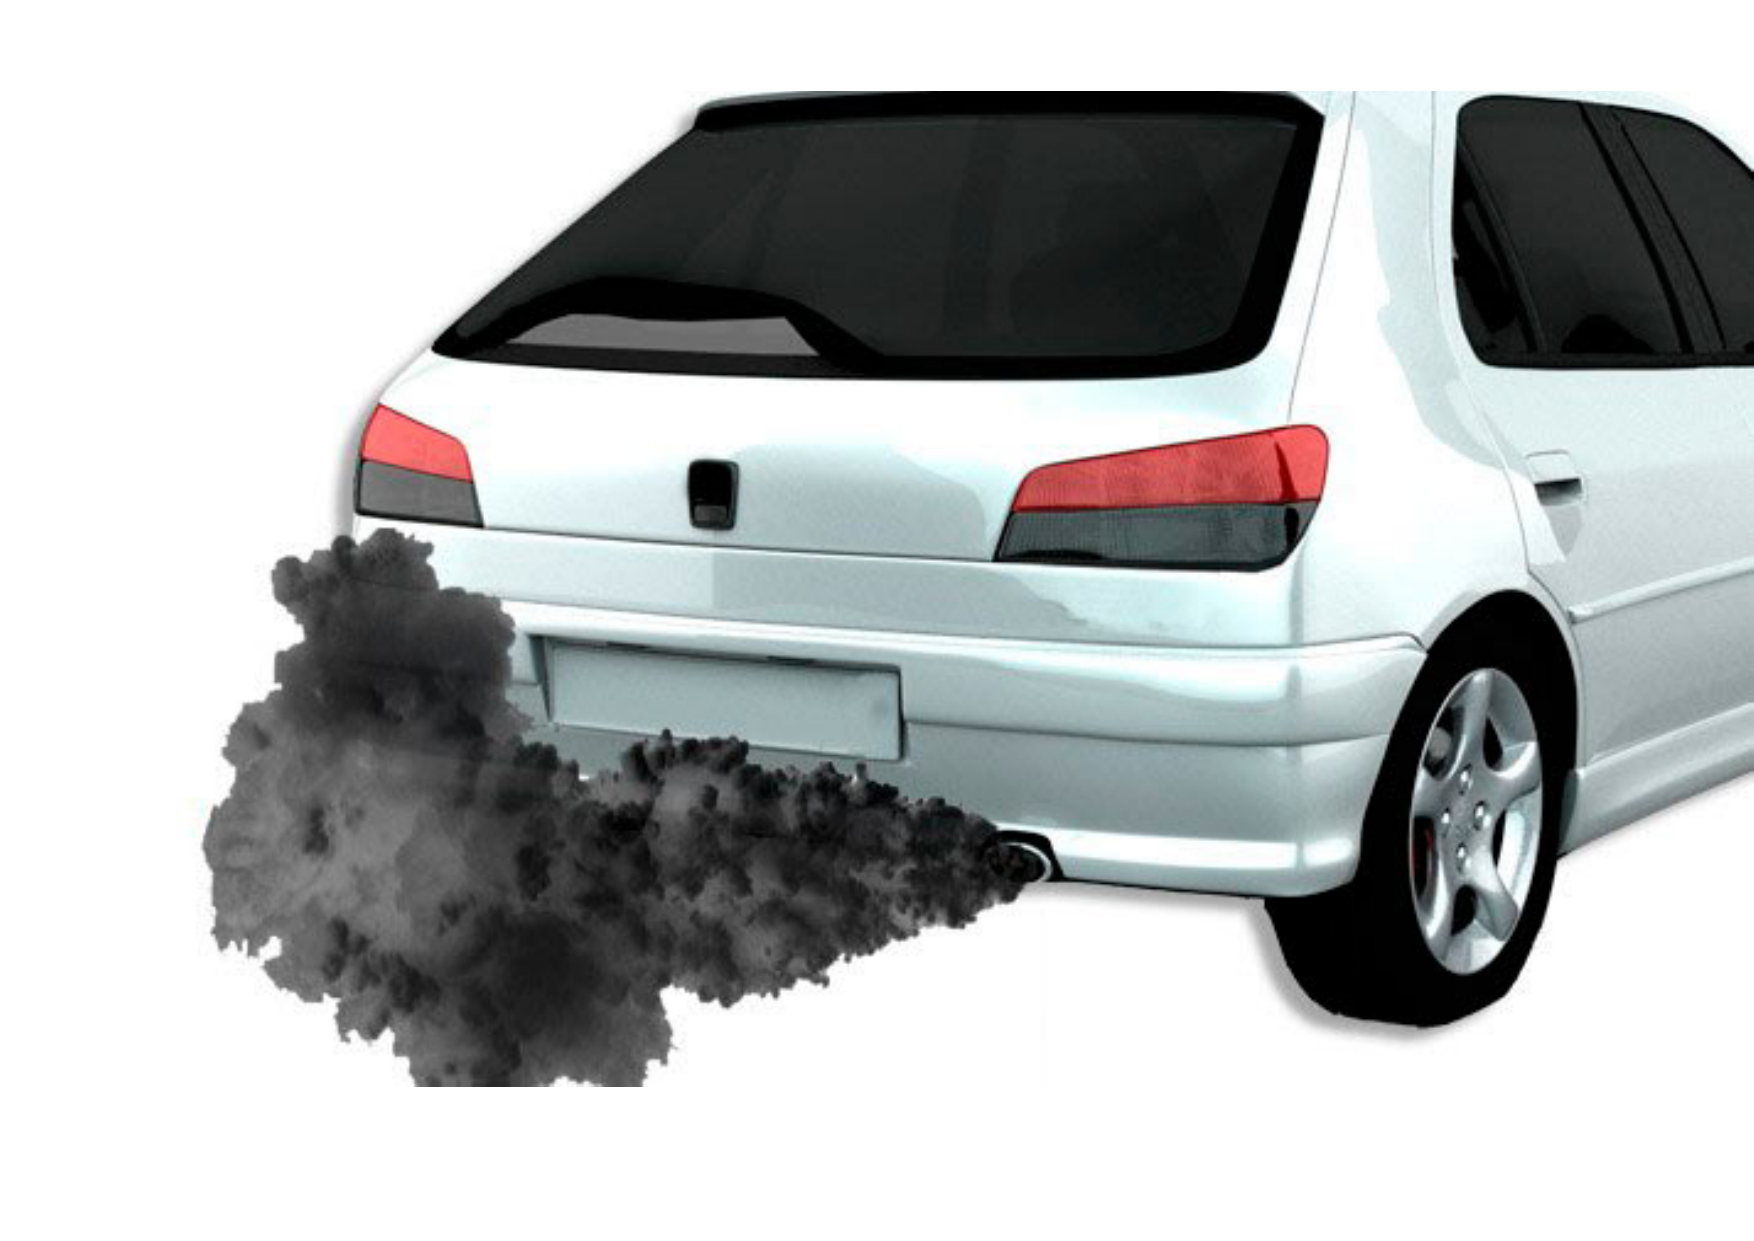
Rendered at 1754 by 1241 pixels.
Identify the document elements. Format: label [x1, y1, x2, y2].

picture [0, 91, 1754, 1087]
